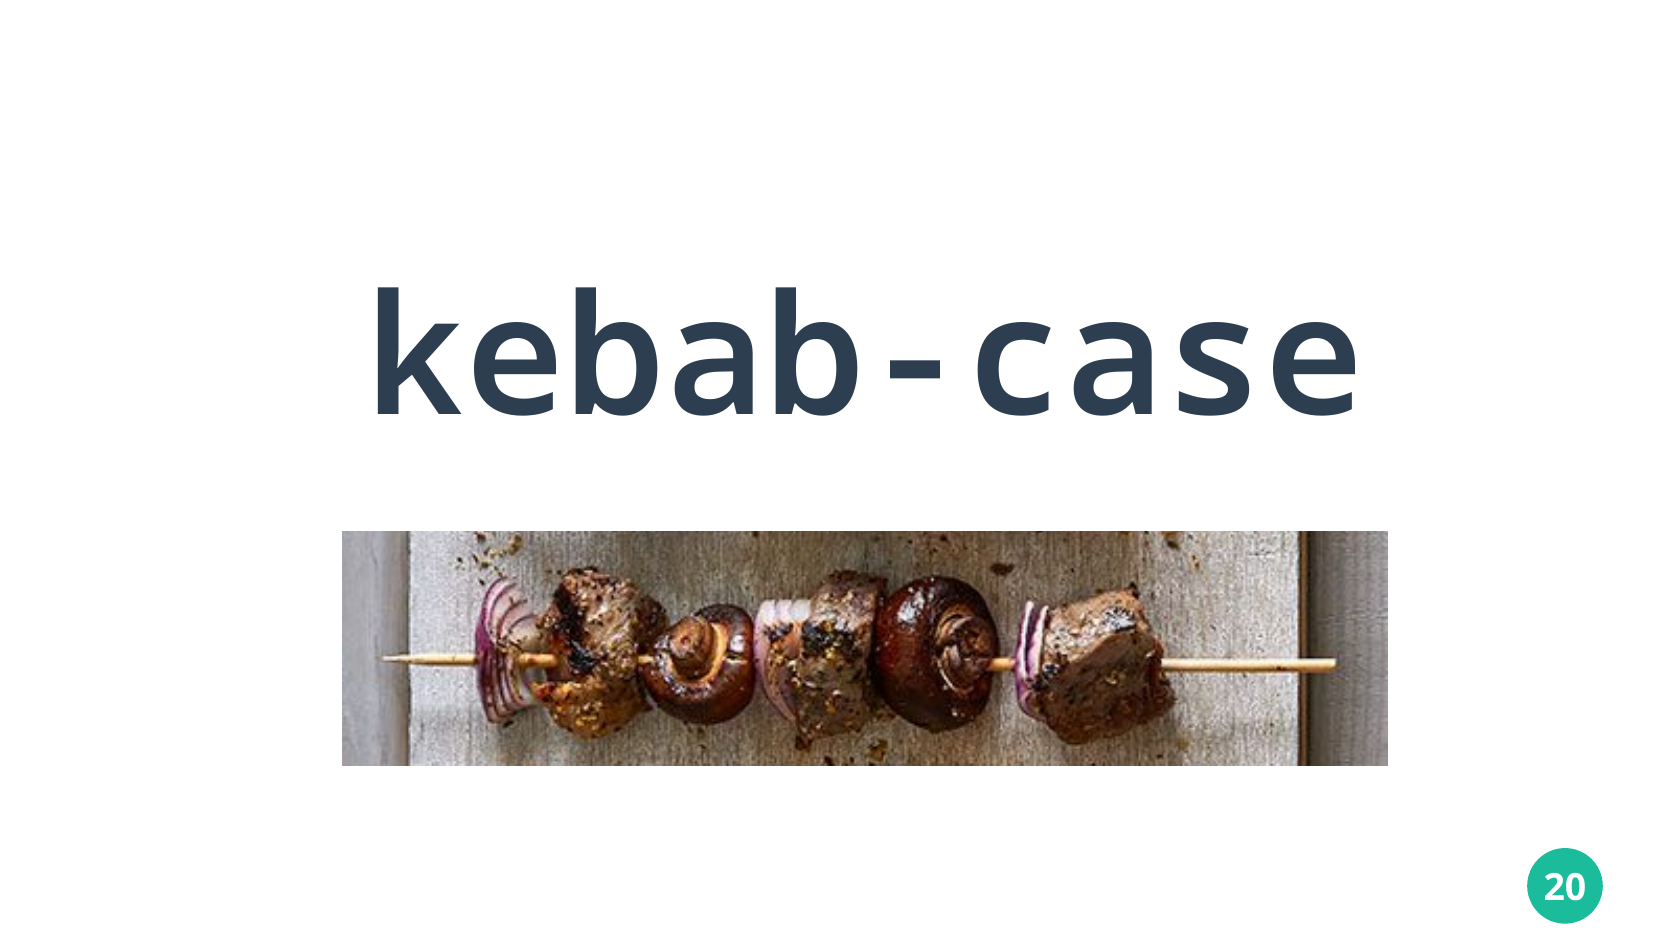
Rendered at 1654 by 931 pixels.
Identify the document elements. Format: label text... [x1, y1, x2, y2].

picture [342, 531, 1388, 766]
list kebab-case [0, 236, 1654, 768]
